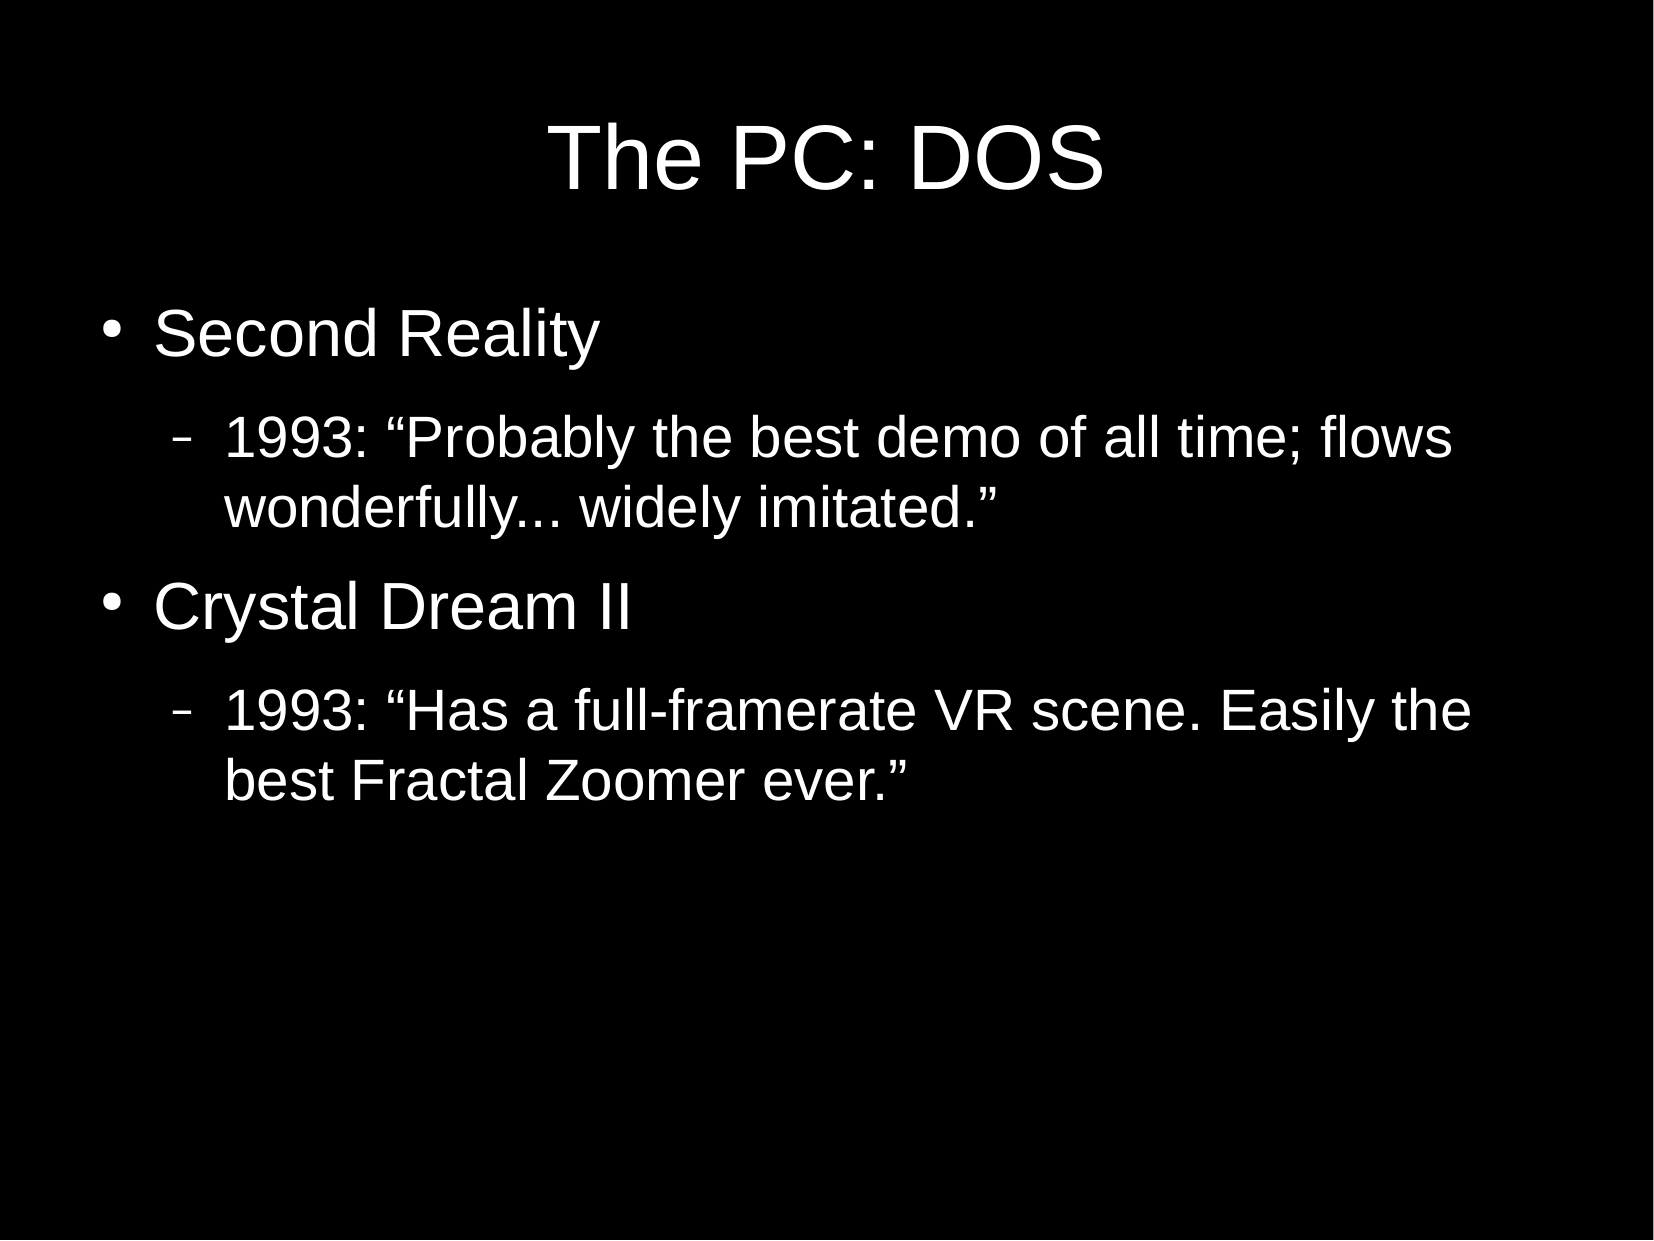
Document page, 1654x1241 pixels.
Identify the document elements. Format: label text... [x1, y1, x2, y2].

title The PC: DOS [82, 49, 1571, 257]
list Second Reality 1993: “Probably the best demo of all time; flows wonderfully... widely imitated.” Crystal Dream II 1993: “Has a full-framerate VR scene. Easily the best Fractal Zoomer ever.” [82, 290, 1571, 1109]
